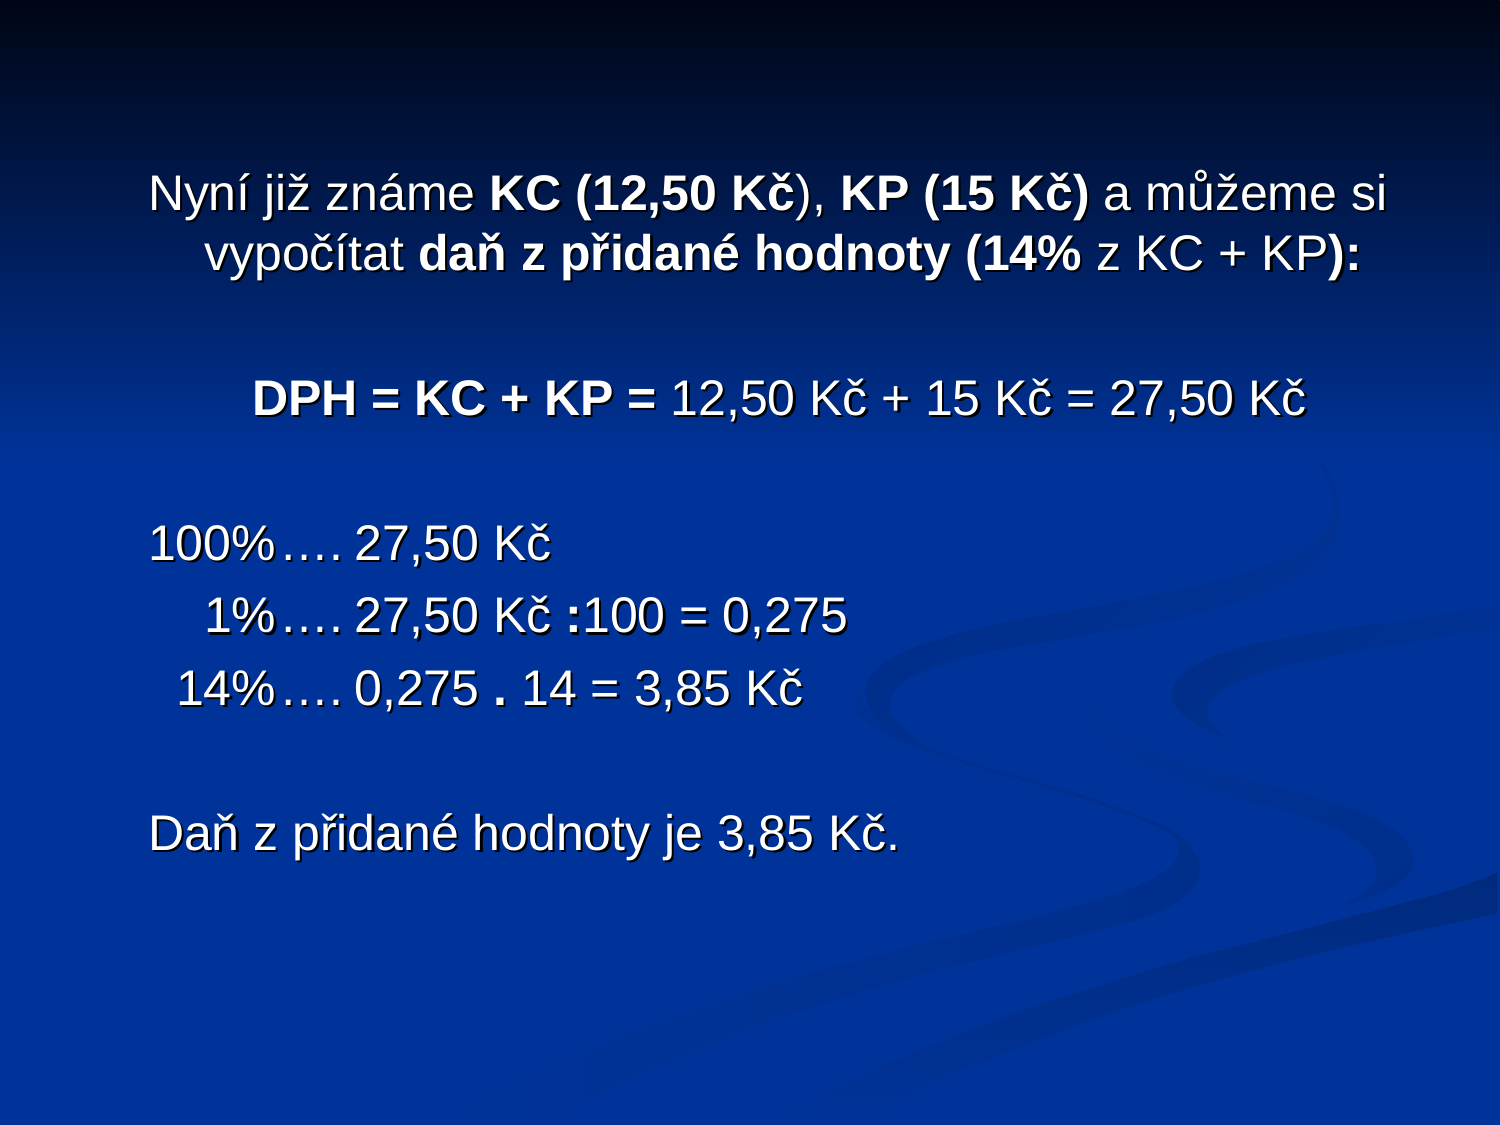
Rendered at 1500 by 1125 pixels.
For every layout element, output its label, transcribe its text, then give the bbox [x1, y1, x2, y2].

list Nyní již známe KC (12,50 Kč), KP (15 Kč) a můžeme si vypočítat daň z přidané hodnoty (14% z KC + KP): DPH = KC + KP = 12,50 Kč + 15 Kč = 27,50 Kč 100% …. 27,50 Kč 1% …. 27,50 Kč :100 = 0,275 14% …. 0,275 . 14 = 3,85 Kč Daň z přidané hodnoty je 3,85 Kč. [76, 90, 1427, 1010]
